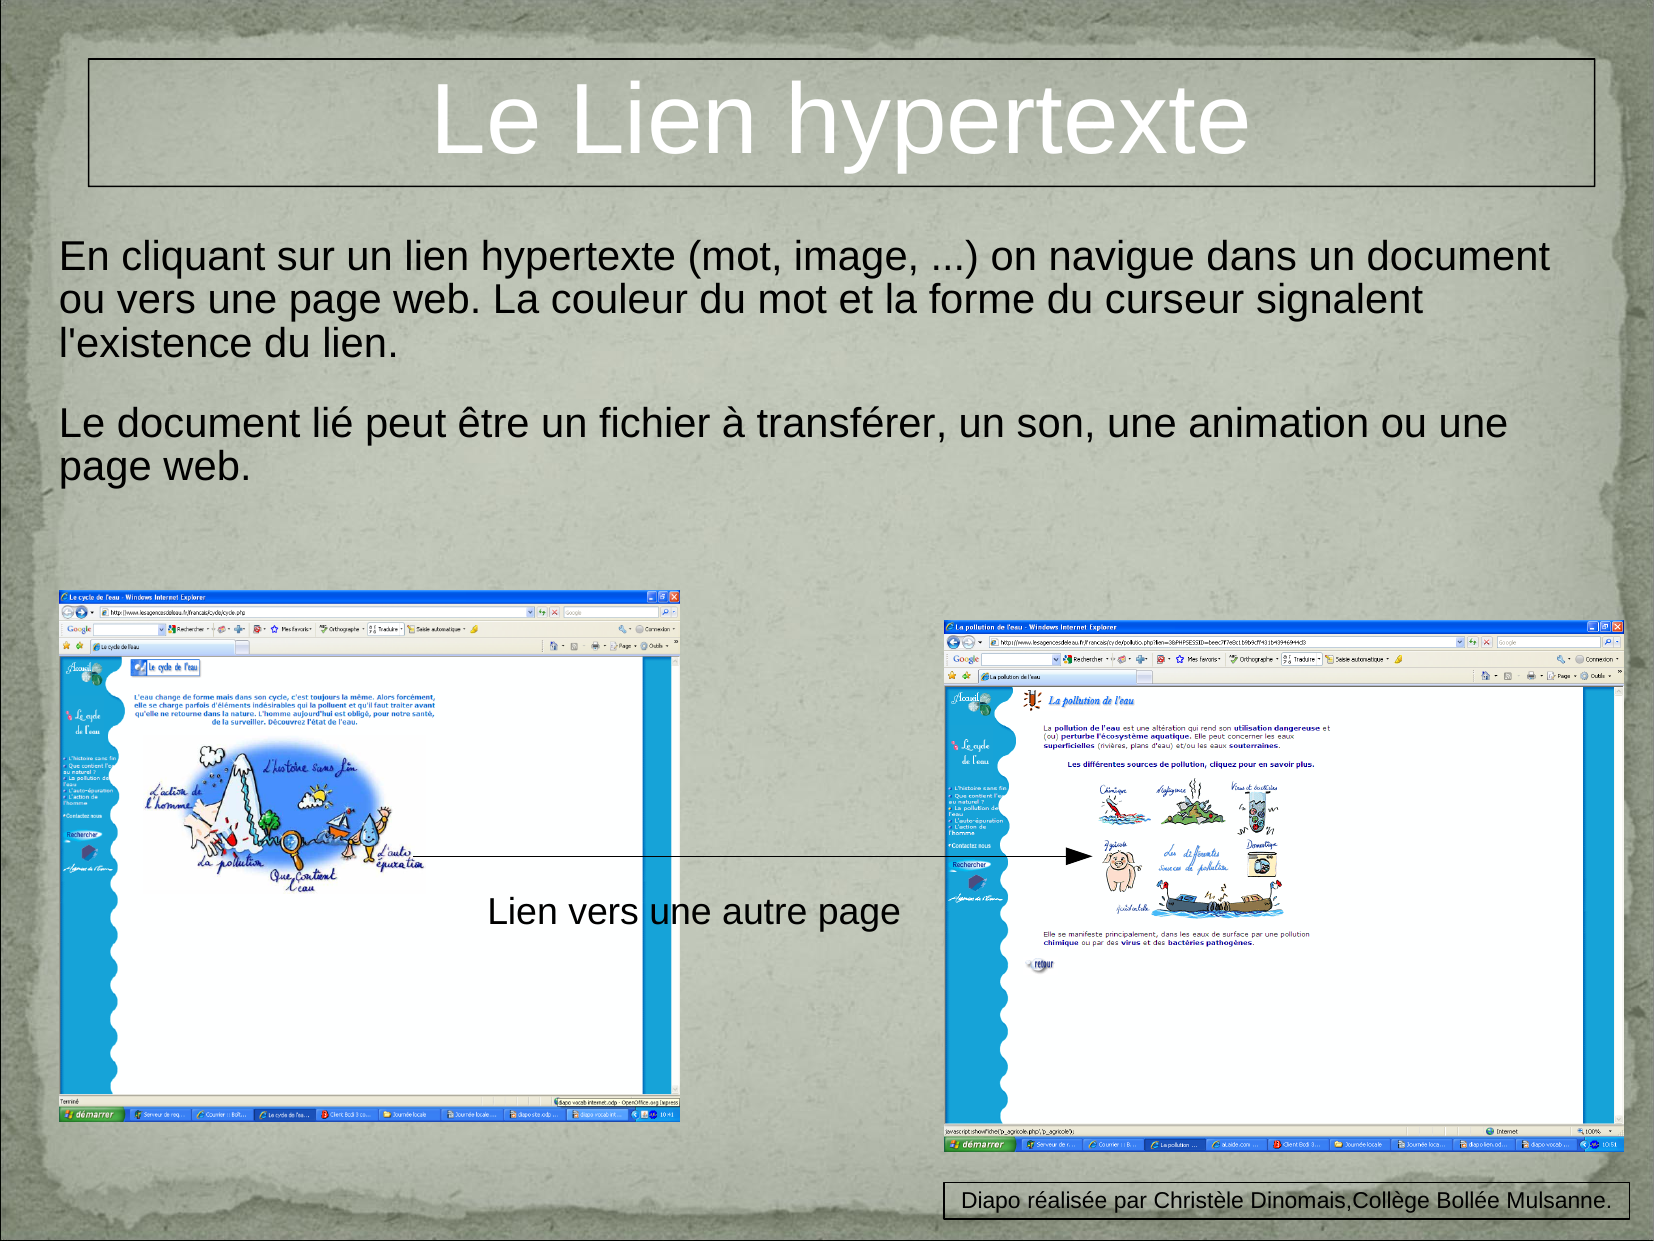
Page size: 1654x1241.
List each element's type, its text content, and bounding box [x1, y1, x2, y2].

text_box Diapo réalisée par Christèle Dinomais,Collège Bollée Mulsanne. [943, 1182, 1630, 1220]
text_box En cliquant sur un lien hypertexte (mot, image, ...) on navigue dans un document ou vers une page web. La couleur du mot et la forme du curseur signalent l'existence du lien. Le document lié peut être un fichier à transférer, un son, une animation ou une page web. [59, 236, 1595, 562]
text_box Lien vers une autre page [472, 885, 945, 943]
text_box Le Lien hypertexte [88, 58, 1595, 187]
picture [0, 0, 1654, 1241]
